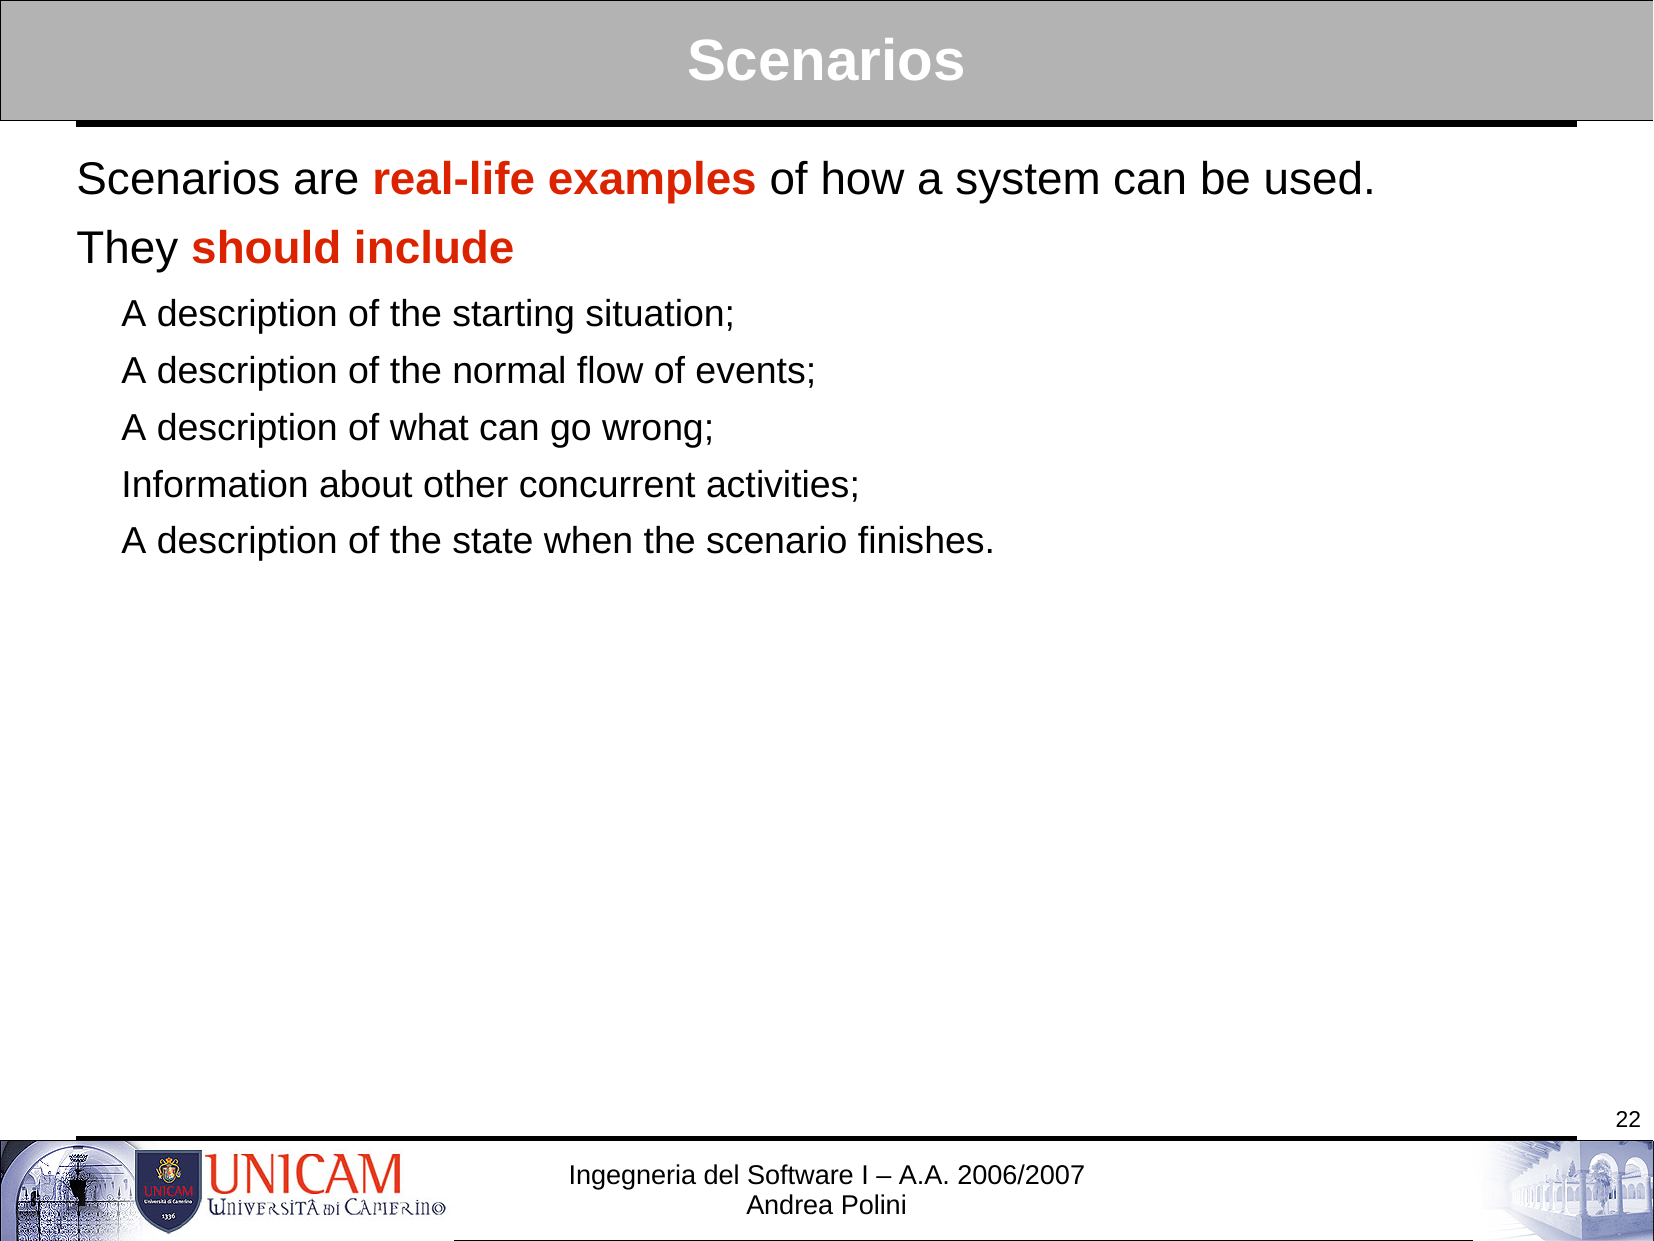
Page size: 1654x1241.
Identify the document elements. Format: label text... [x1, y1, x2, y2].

picture [0, 1141, 454, 1241]
picture [1473, 1141, 1654, 1241]
title Scenarios [0, 0, 1653, 121]
list Scenarios are real-life examples of how a system can be used. They should include A description of the starting situation; A description of the normal flow of events; A description of what can go wrong; Information about other concurrent activities; A description of the state when the scenario finishes. [76, 152, 1577, 682]
